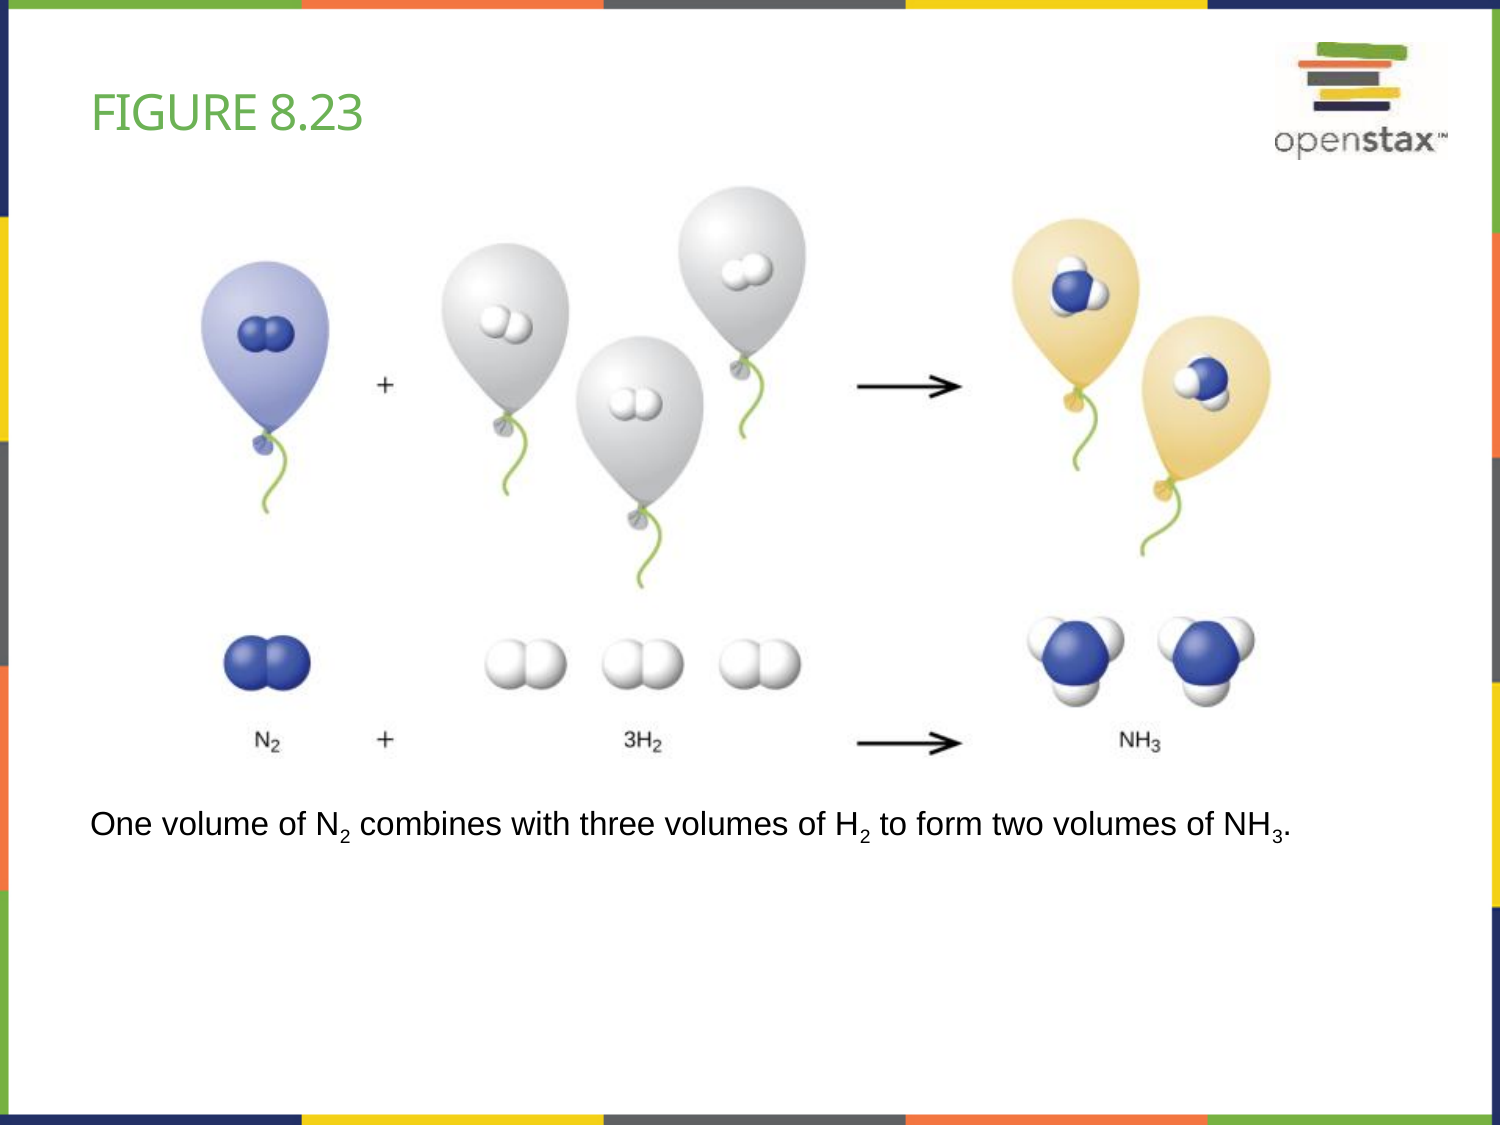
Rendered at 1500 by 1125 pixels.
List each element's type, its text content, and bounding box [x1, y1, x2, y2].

title Figure 8.23 [75, 39, 1398, 148]
picture [0, 0, 1500, 1125]
list One volume of N2 combines with three volumes of H2 to form two volumes of NH3. [75, 794, 1398, 986]
